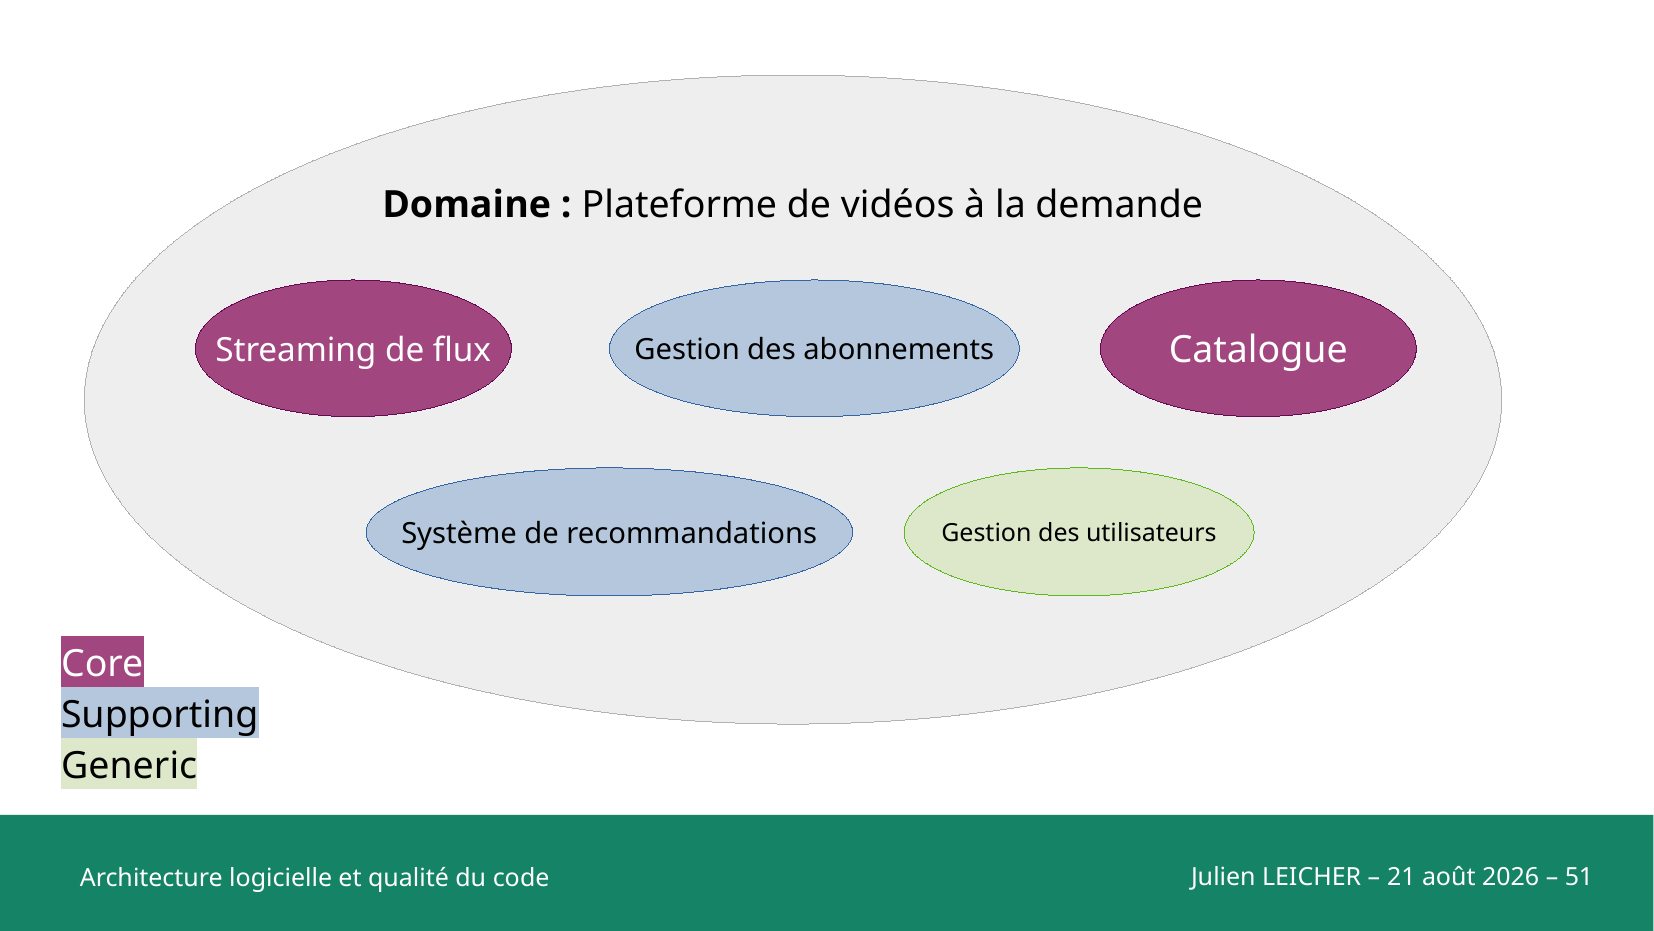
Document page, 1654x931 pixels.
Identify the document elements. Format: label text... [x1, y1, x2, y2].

text_box Julien LEICHER – 4 mars 2022 – <numéro> [0, 814, 1654, 931]
text_box Core Supporting Generic [46, 628, 303, 780]
text_box Gestion des abonnements [609, 279, 1020, 417]
text_box Streaming de flux [195, 279, 512, 417]
text_box Système de recommandations [366, 467, 853, 596]
text_box Catalogue [1100, 279, 1417, 417]
text_box Domaine : Plateforme de vidéos à la demande [84, 75, 1502, 725]
text_box Architecture logicielle et qualité du code [64, 852, 798, 898]
text_box Gestion des utilisateurs [904, 467, 1255, 596]
